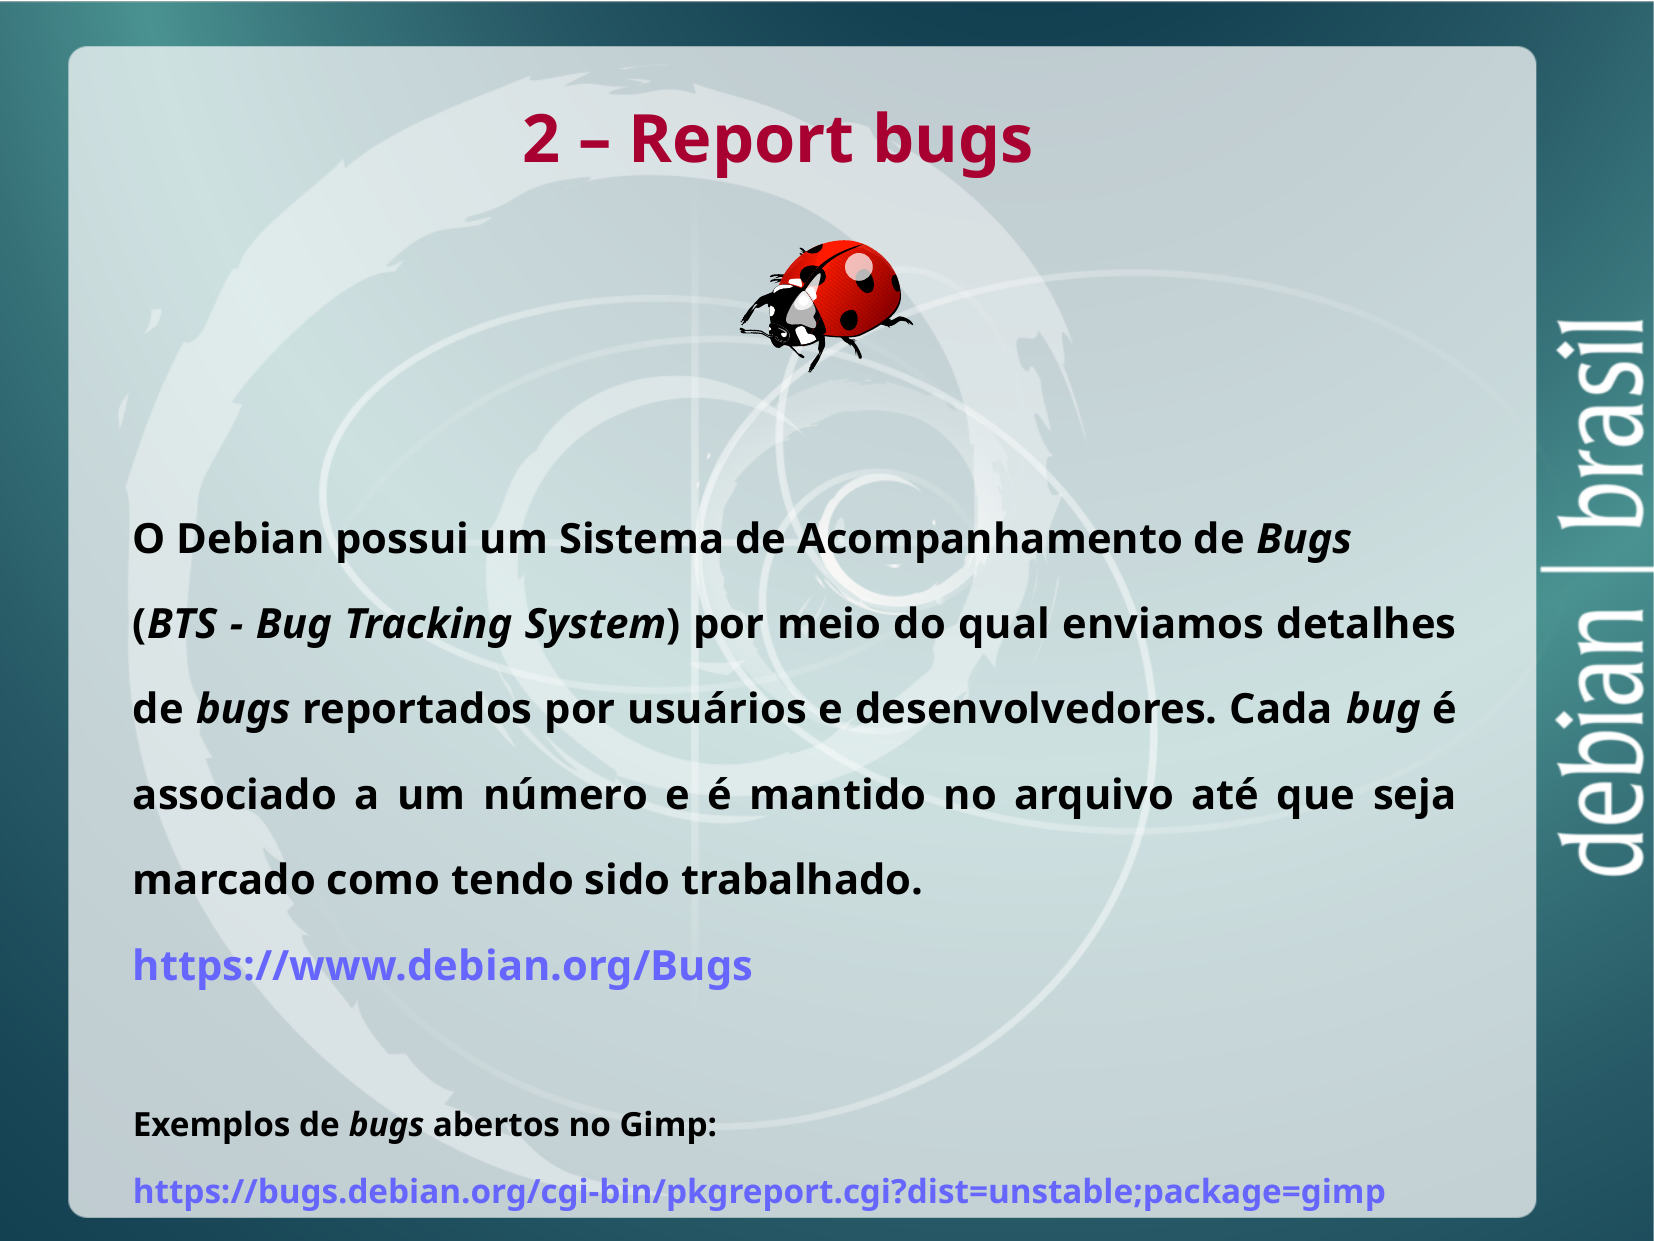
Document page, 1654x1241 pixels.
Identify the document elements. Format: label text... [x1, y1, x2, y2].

picture [0, 0, 1654, 1241]
text_box 2 – Report bugs [507, 83, 1146, 225]
text_box O Debian possui um Sistema de Acompanhamento de Bugs (BTS - Bug Tracking System) por meio do qual enviamos detalhes de bugs reportados por usuários e desenvolvedores. Cada bug é associado a um número e é mantido no arquivo até que seja marcado como tendo sido trabalhado. https://www.debian.org/Bugs Exemplos de bugs abertos no Gimp: https://bugs.debian.org/cgi-bin/pkgreport.cgi?dist=unstable;package=gimp [118, 472, 1477, 1241]
